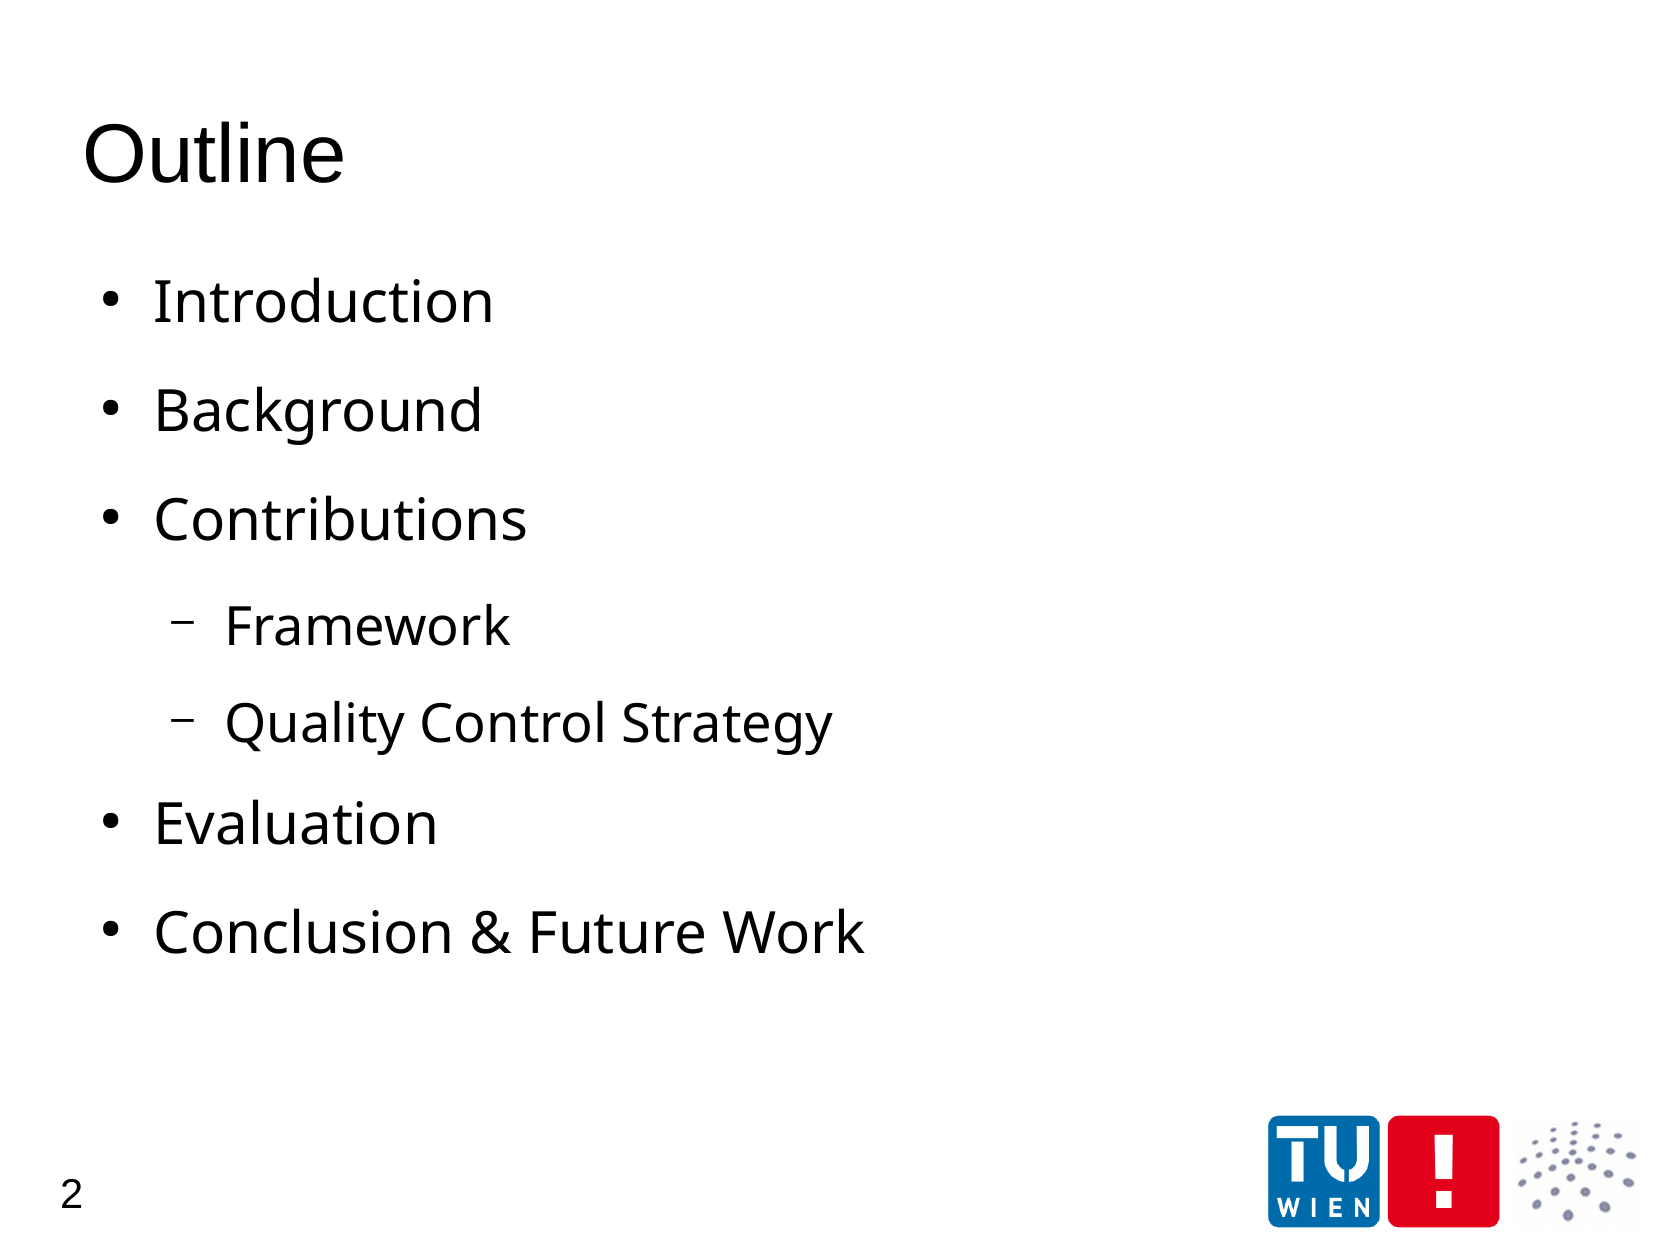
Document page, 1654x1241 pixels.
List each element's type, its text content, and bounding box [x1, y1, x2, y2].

title Outline [82, 73, 1571, 234]
picture [1261, 1131, 1507, 1234]
list Introduction Background Contributions Framework Quality Control Strategy Evaluation Conclusion & Future Work [82, 260, 1571, 1131]
picture [1515, 1120, 1642, 1228]
